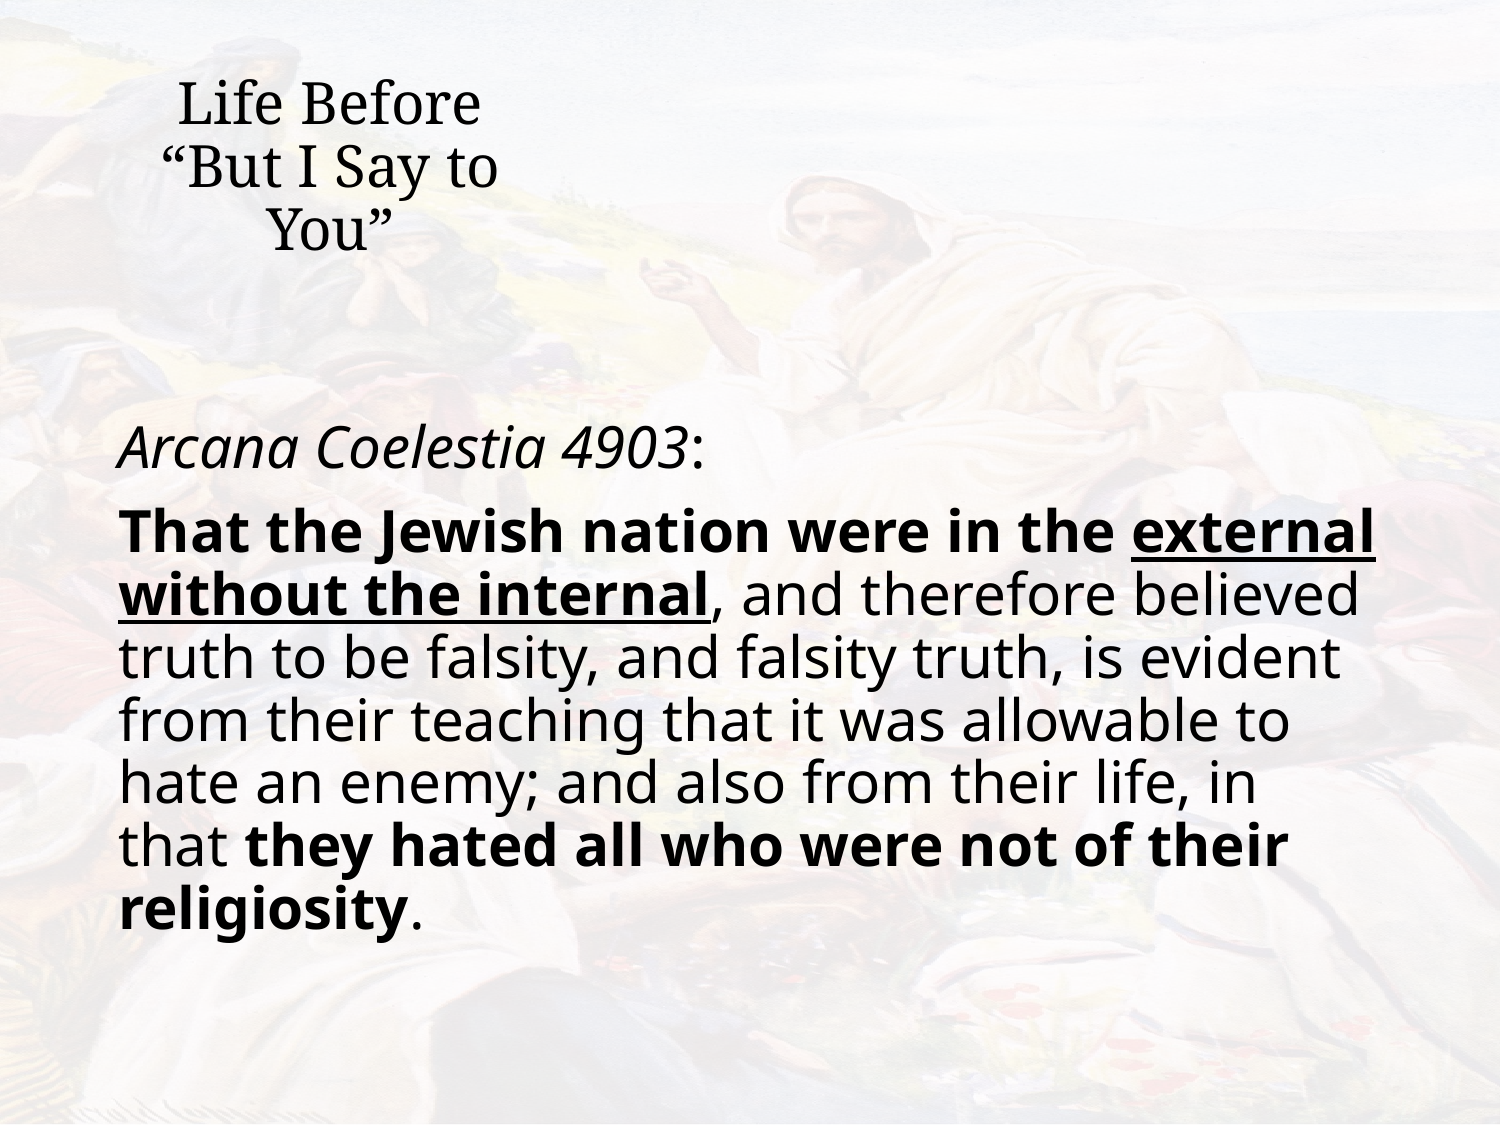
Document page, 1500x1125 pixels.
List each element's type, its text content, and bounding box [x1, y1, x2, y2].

title Life Before “But I Say to You” [103, 59, 559, 278]
list Arcana Coelestia 4903: That the Jewish nation were in the external without the internal, and therefore believed truth to be falsity, and falsity truth, is evident from their teaching that it was allowable to hate an enemy; and also from their life, in that they hated all who were not of their religiosity. [103, 411, 1397, 1125]
